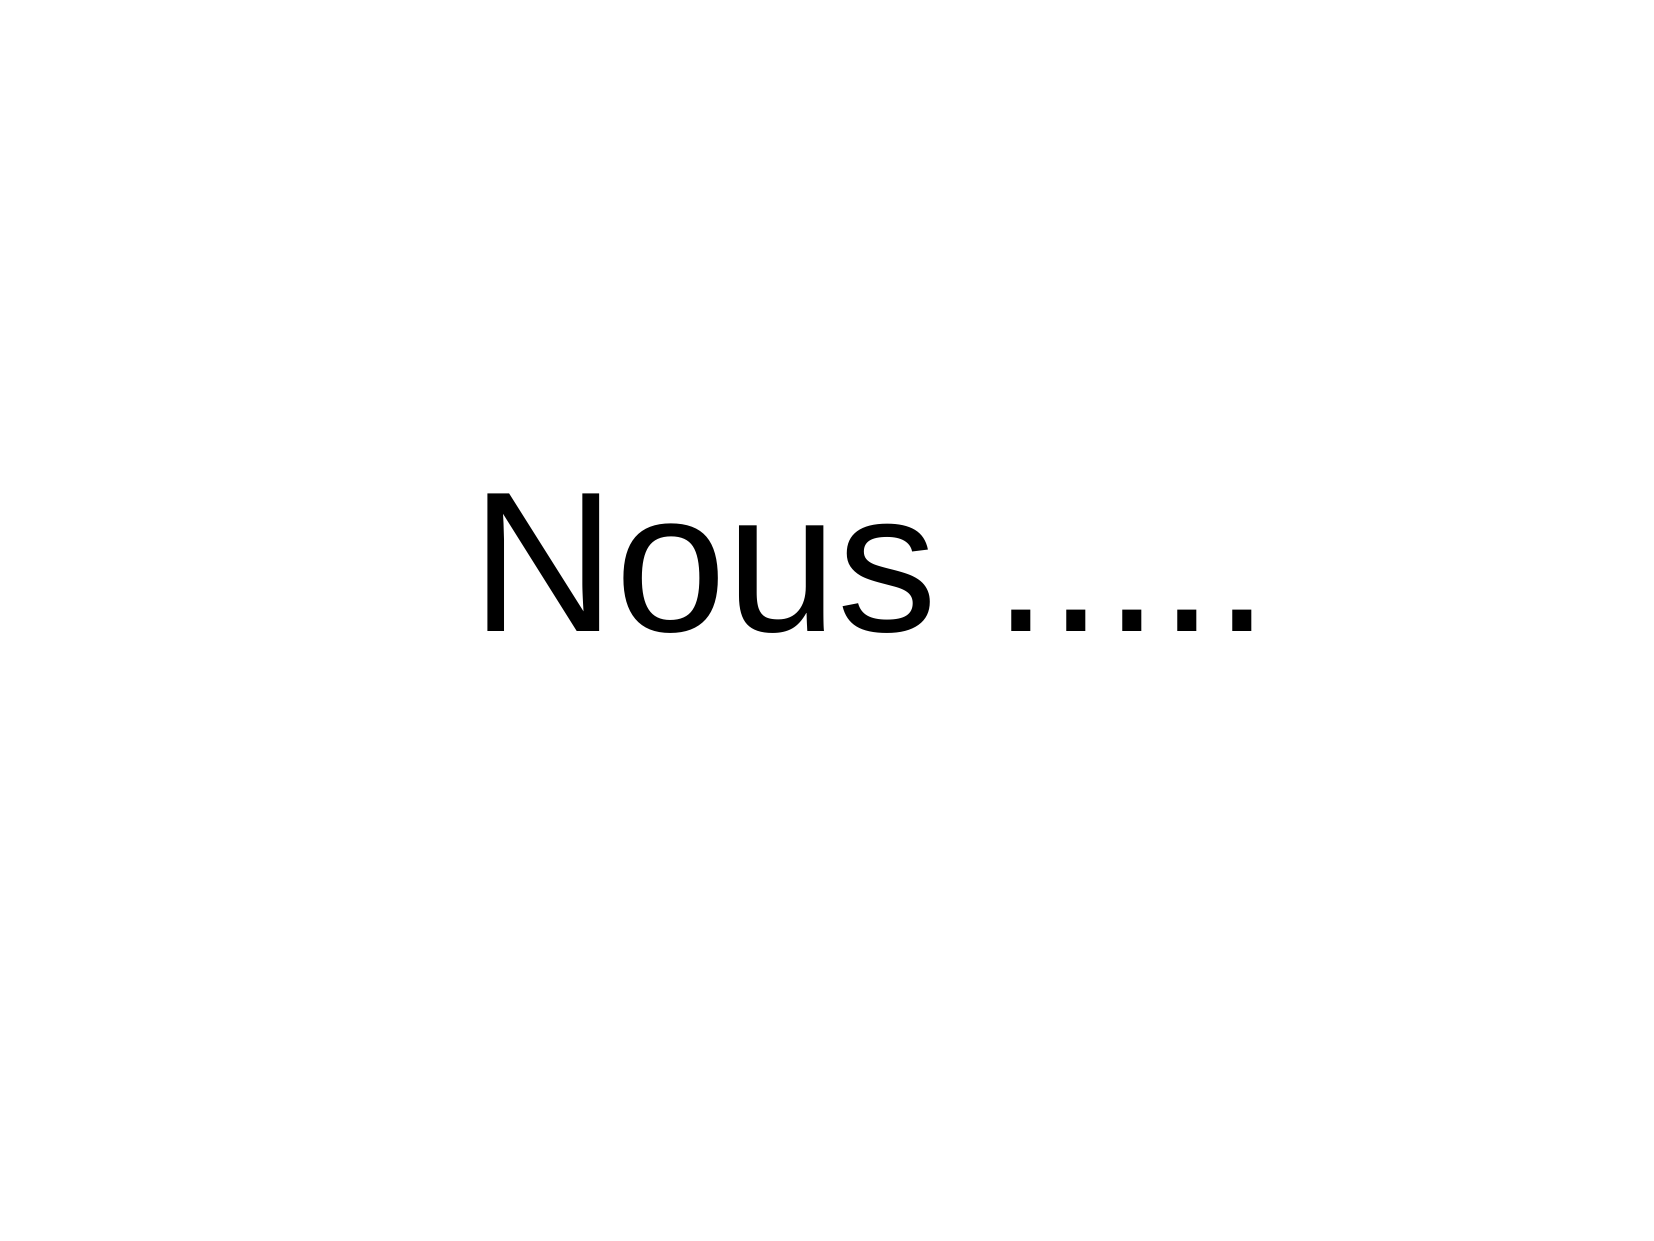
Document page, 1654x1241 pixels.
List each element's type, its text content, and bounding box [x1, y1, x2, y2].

text_box Nous ..... [147, 442, 1595, 682]
